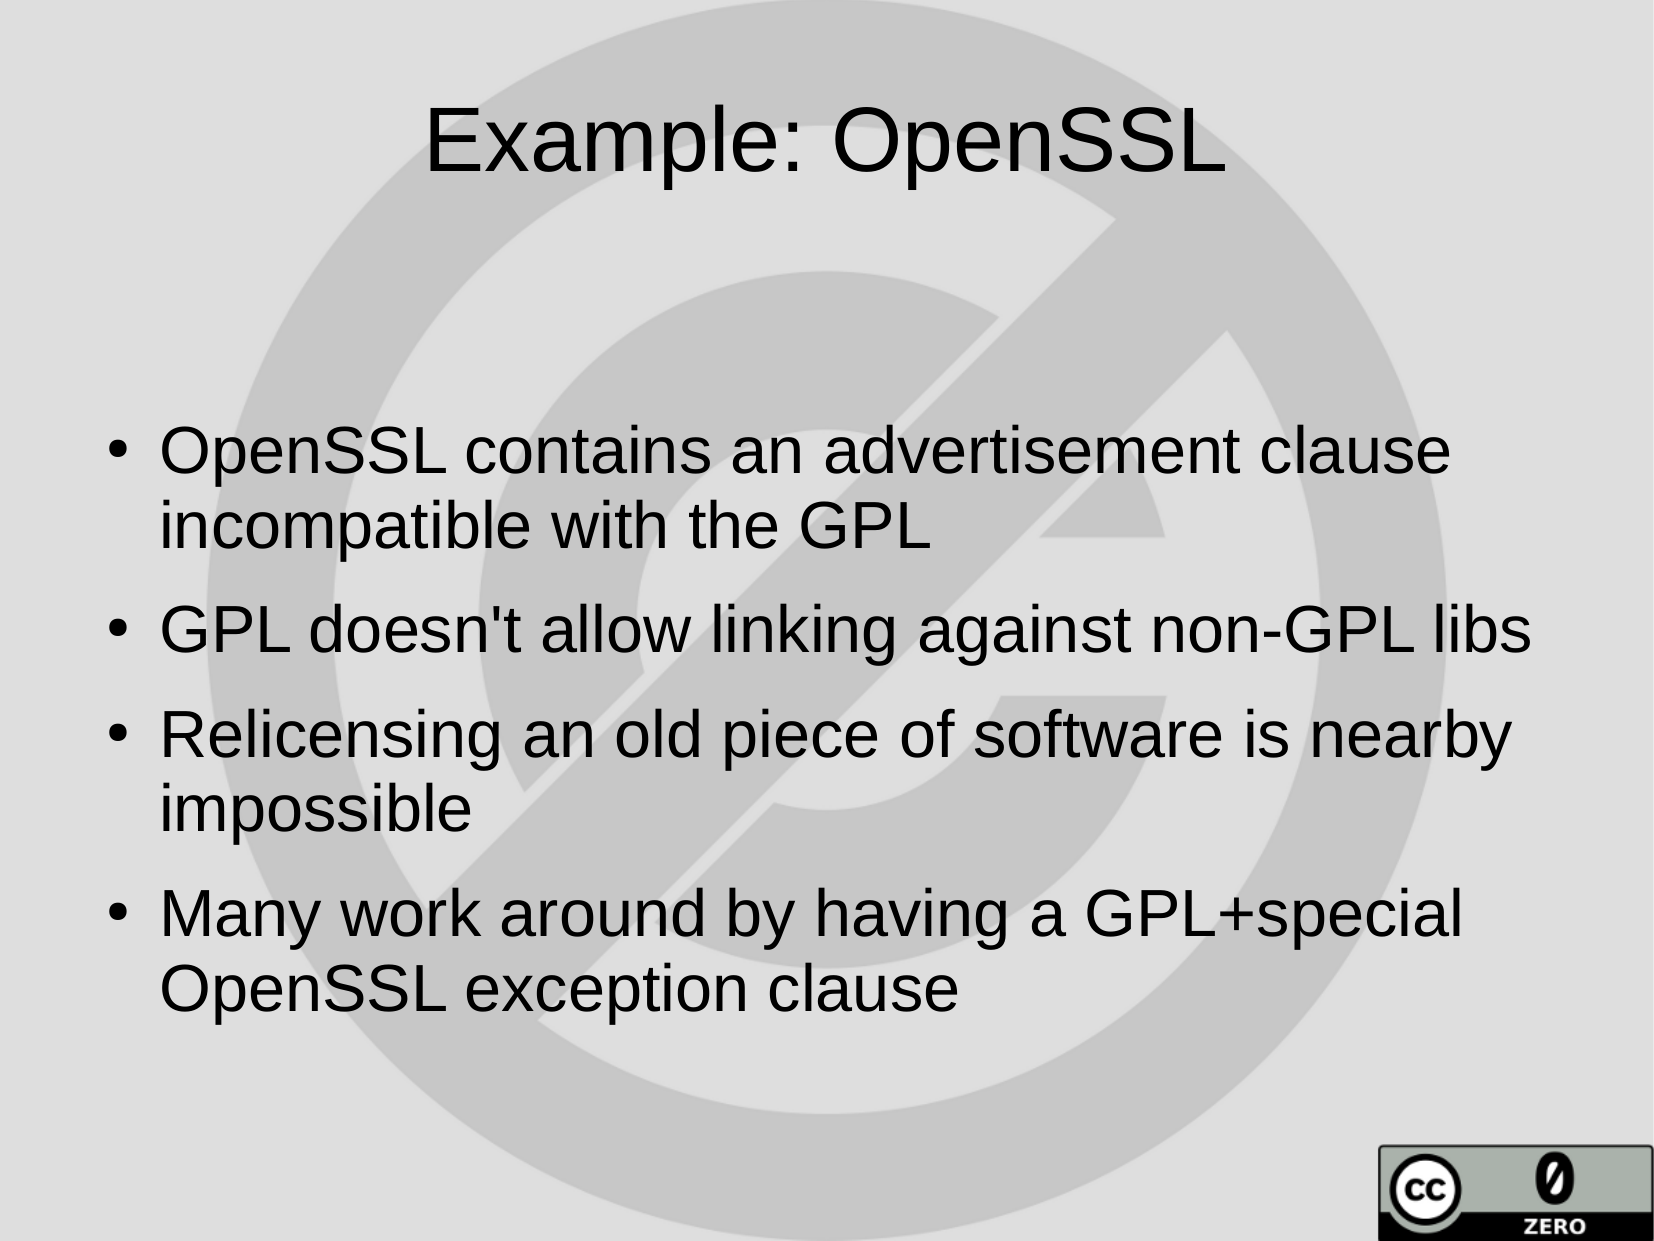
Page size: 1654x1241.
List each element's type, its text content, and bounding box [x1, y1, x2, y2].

title Example: OpenSSL [59, 68, 1595, 212]
list OpenSSL contains an advertisement clause incompatible with the GPL GPL doesn't allow linking against non-GPL libs Relicensing an old piece of software is nearby impossible Many work around by having a GPL+special OpenSSL exception clause [88, 413, 1571, 1094]
picture [0, 0, 1654, 1241]
